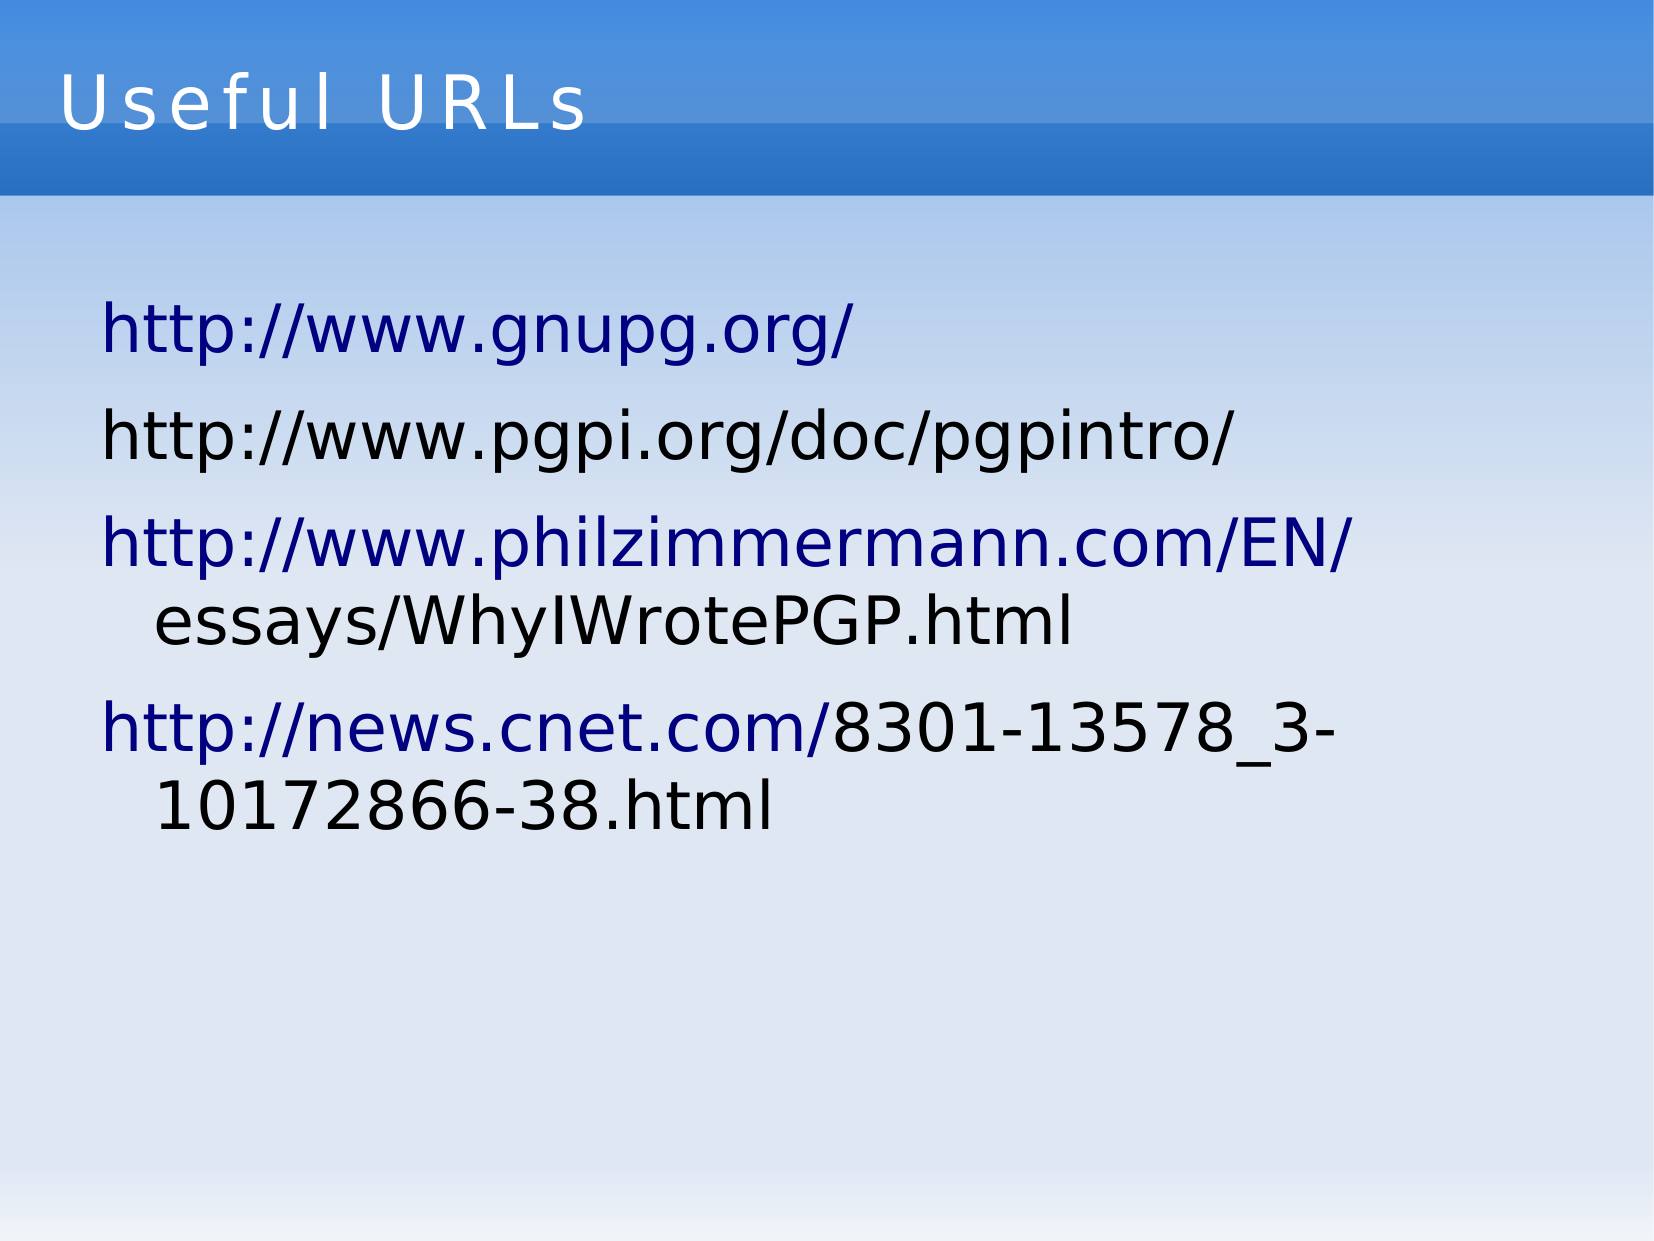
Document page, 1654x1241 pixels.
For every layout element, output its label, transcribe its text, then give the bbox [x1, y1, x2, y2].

title Useful URLs [59, 29, 1270, 178]
picture [0, 0, 1654, 1241]
list http://www.gnupg.org/ http://www.pgpi.org/doc/pgpintro/ http://www.philzimmermann.com/EN/essays/WhyIWrotePGP.html http://news.cnet.com/8301-13578_3-10172866-38.html [82, 290, 1571, 1109]
